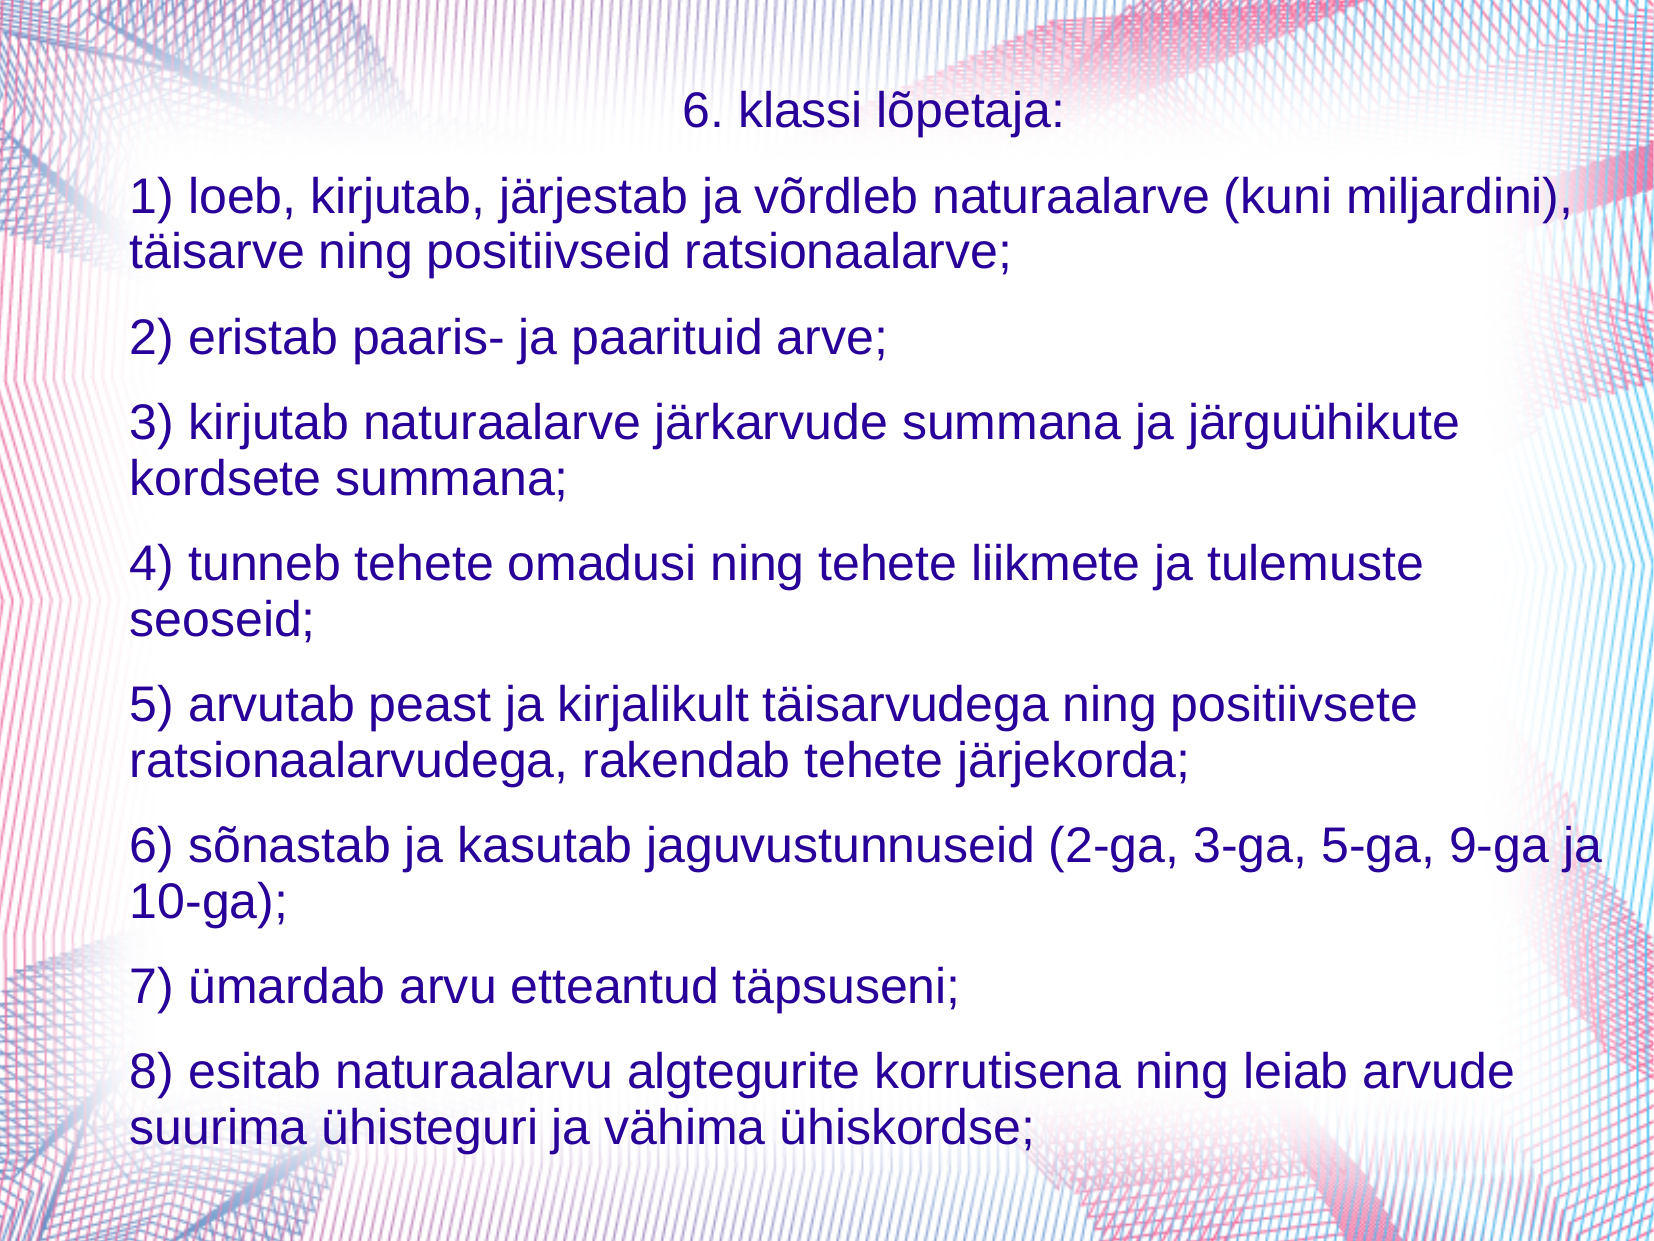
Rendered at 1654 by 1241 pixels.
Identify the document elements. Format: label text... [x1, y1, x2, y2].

picture [0, 0, 1654, 1241]
list 6. klassi lõpetaja: 1) loeb, kirjutab, järjestab ja võrdleb naturaalarve (kuni miljardini), täisarve ning positiivseid ratsionaalarve; 2) eristab paaris- ja paarituid arve; 3) kirjutab naturaalarve järkarvude summana ja järguühikute kordsete summana; 4) tunneb tehete omadusi ning tehete liikmete ja tulemuste seoseid; 5) arvutab peast ja kirjalikult täisarvudega ning positiivsete ratsionaalarvudega, rakendab tehete järjekorda; 6) sõnastab ja kasutab jaguvustunnuseid (2-ga, 3-ga, 5-ga, 9-ga ja 10-ga); 7) ümardab arvu etteantud täpsuseni; 8) esitab naturaalarvu algtegurite korrutisena ning leiab arvude suurima ühisteguri ja vähima ühiskordse; [129, 82, 1619, 1156]
